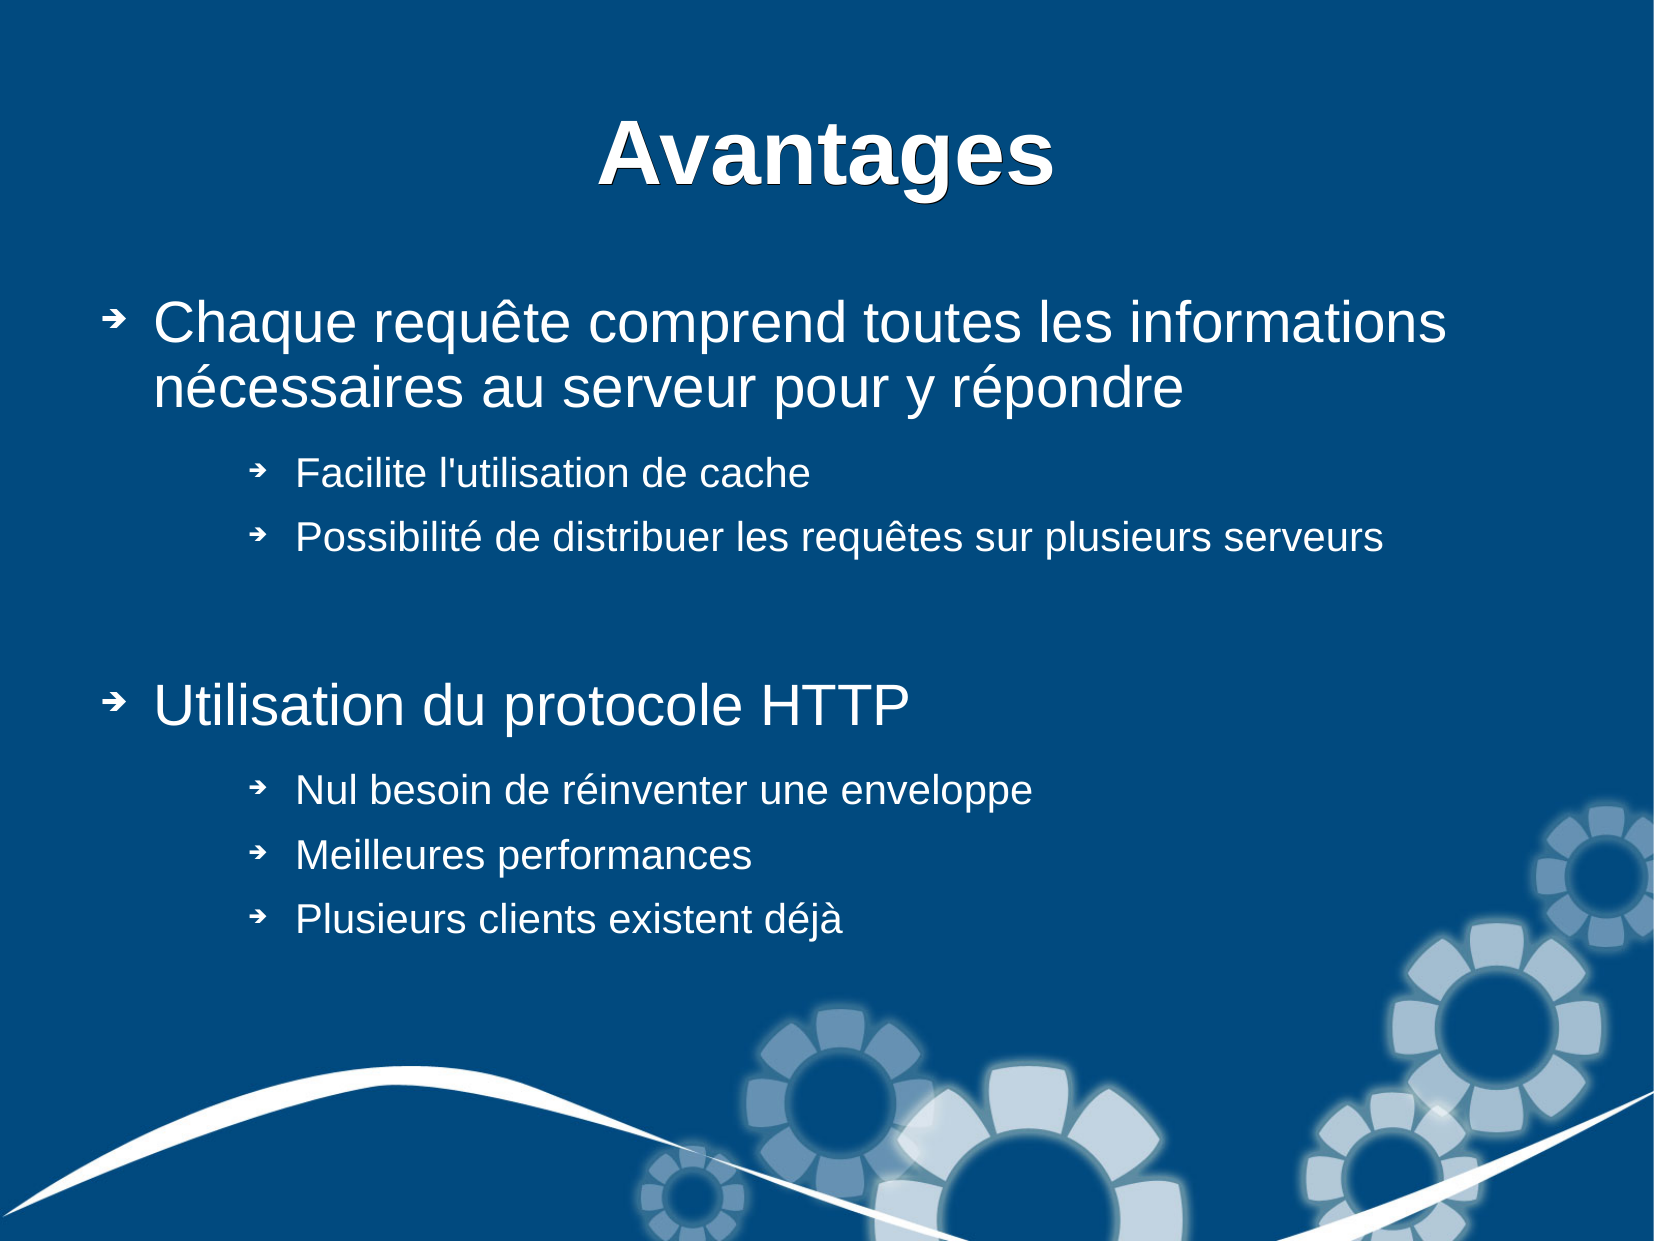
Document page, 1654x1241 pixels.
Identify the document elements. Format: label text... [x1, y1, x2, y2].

picture [0, 0, 1654, 1241]
title Avantages [82, 56, 1571, 250]
list Chaque requête comprend toutes les informations nécessaires au serveur pour y répondre Facilite l'utilisation de cache Possibilité de distribuer les requêtes sur plusieurs serveurs Utilisation du protocole HTTP Nul besoin de réinventer une enveloppe Meilleures performances Plusieurs clients existent déjà [82, 290, 1571, 1109]
